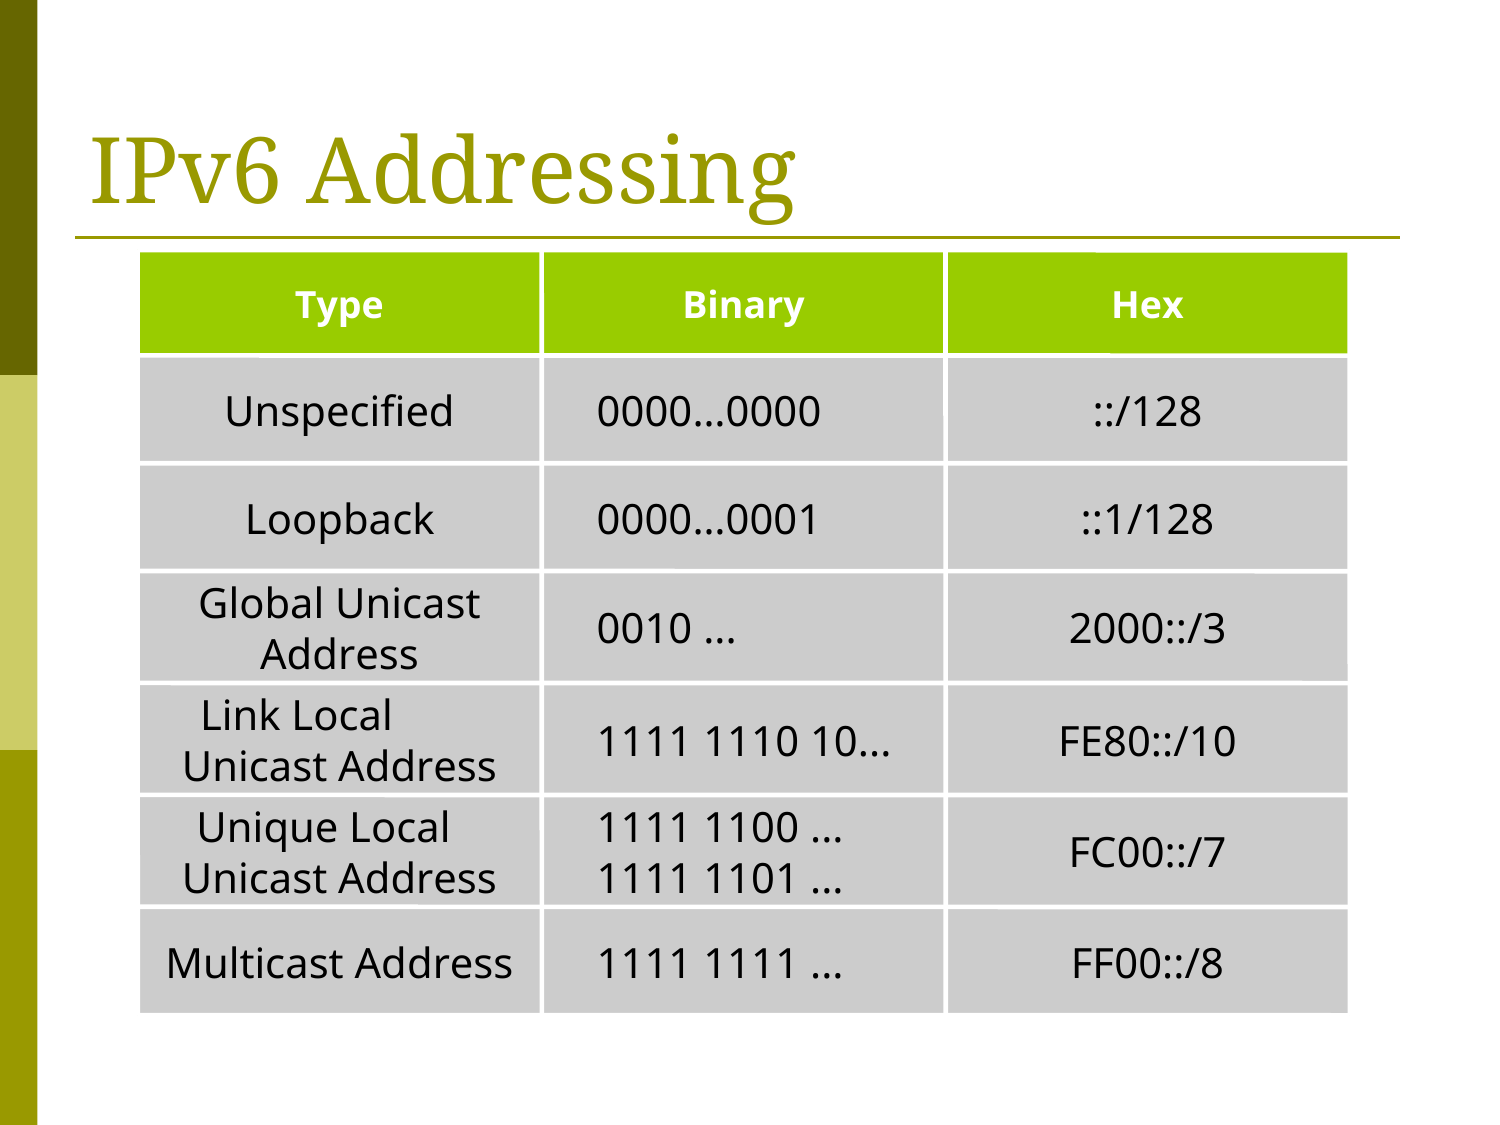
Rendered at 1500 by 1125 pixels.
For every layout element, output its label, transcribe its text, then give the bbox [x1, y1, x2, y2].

text_box Hex [948, 253, 1347, 353]
text_box 1111 1110 10... [545, 686, 943, 792]
text_box 1111 1111 ... [545, 910, 943, 1012]
text_box Multicast Address [141, 910, 539, 1012]
text_box Loopback [140, 466, 539, 568]
text_box FF00::/8 [949, 910, 1347, 1013]
text_box Type [140, 253, 539, 353]
text_box ::1/128 [948, 466, 1347, 568]
text_box FE80::/10 [948, 686, 1347, 792]
text_box Binary [544, 253, 943, 353]
text_box 2000::/3 [948, 574, 1347, 680]
text_box 0000…0001 [545, 466, 943, 568]
title IPv6 Addressing [75, 45, 1426, 233]
text_box ::/128 [948, 358, 1347, 461]
text_box Unique Local Unicast Address [140, 798, 539, 904]
text_box 0000…0000 [545, 358, 943, 460]
text_box Unspecified [140, 358, 539, 460]
text_box Global Unicast Address [140, 574, 539, 680]
text_box 1111 1100 ... 1111 1101 ... [545, 798, 943, 904]
text_box Link Local Unicast Address [140, 686, 539, 792]
text_box FC00::/7 [949, 798, 1347, 904]
text_box 0010 ... [545, 574, 943, 680]
